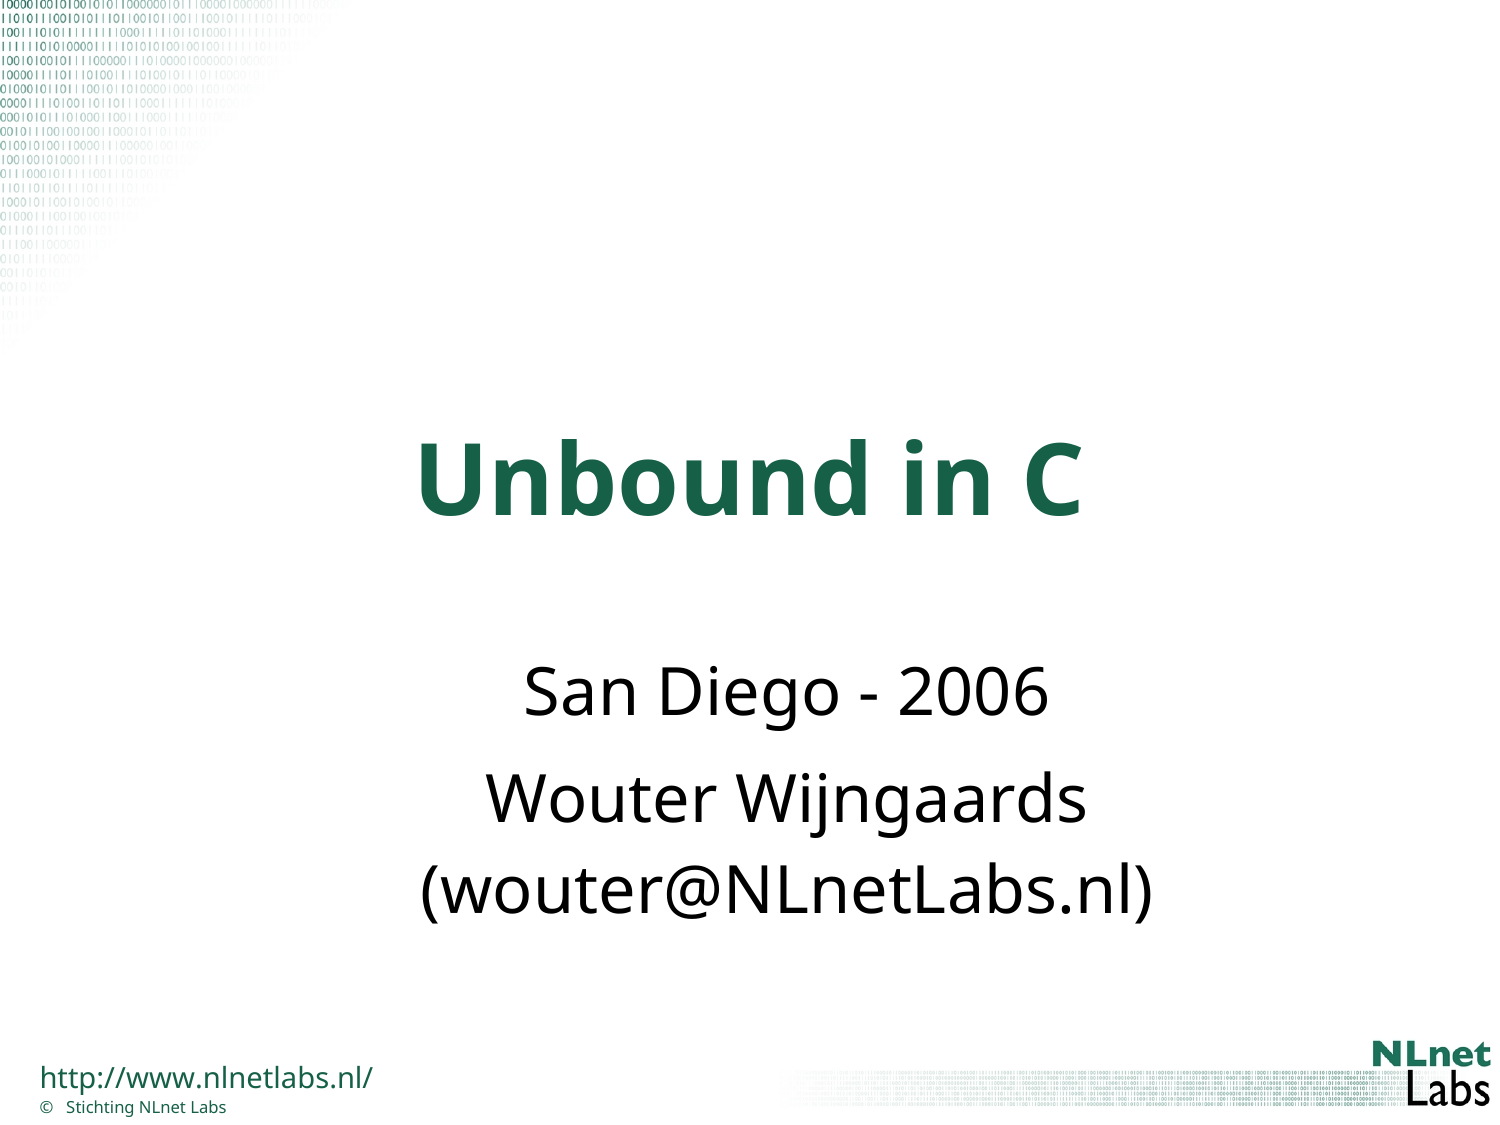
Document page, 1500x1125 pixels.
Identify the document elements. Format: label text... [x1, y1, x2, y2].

title Unbound in C [112, 382, 1388, 570]
picture [0, 0, 363, 362]
text_box San Diego - 2006 Wouter Wijngaards (wouter@NLnetLabs.nl) [225, 644, 1276, 933]
picture [774, 1031, 1491, 1117]
